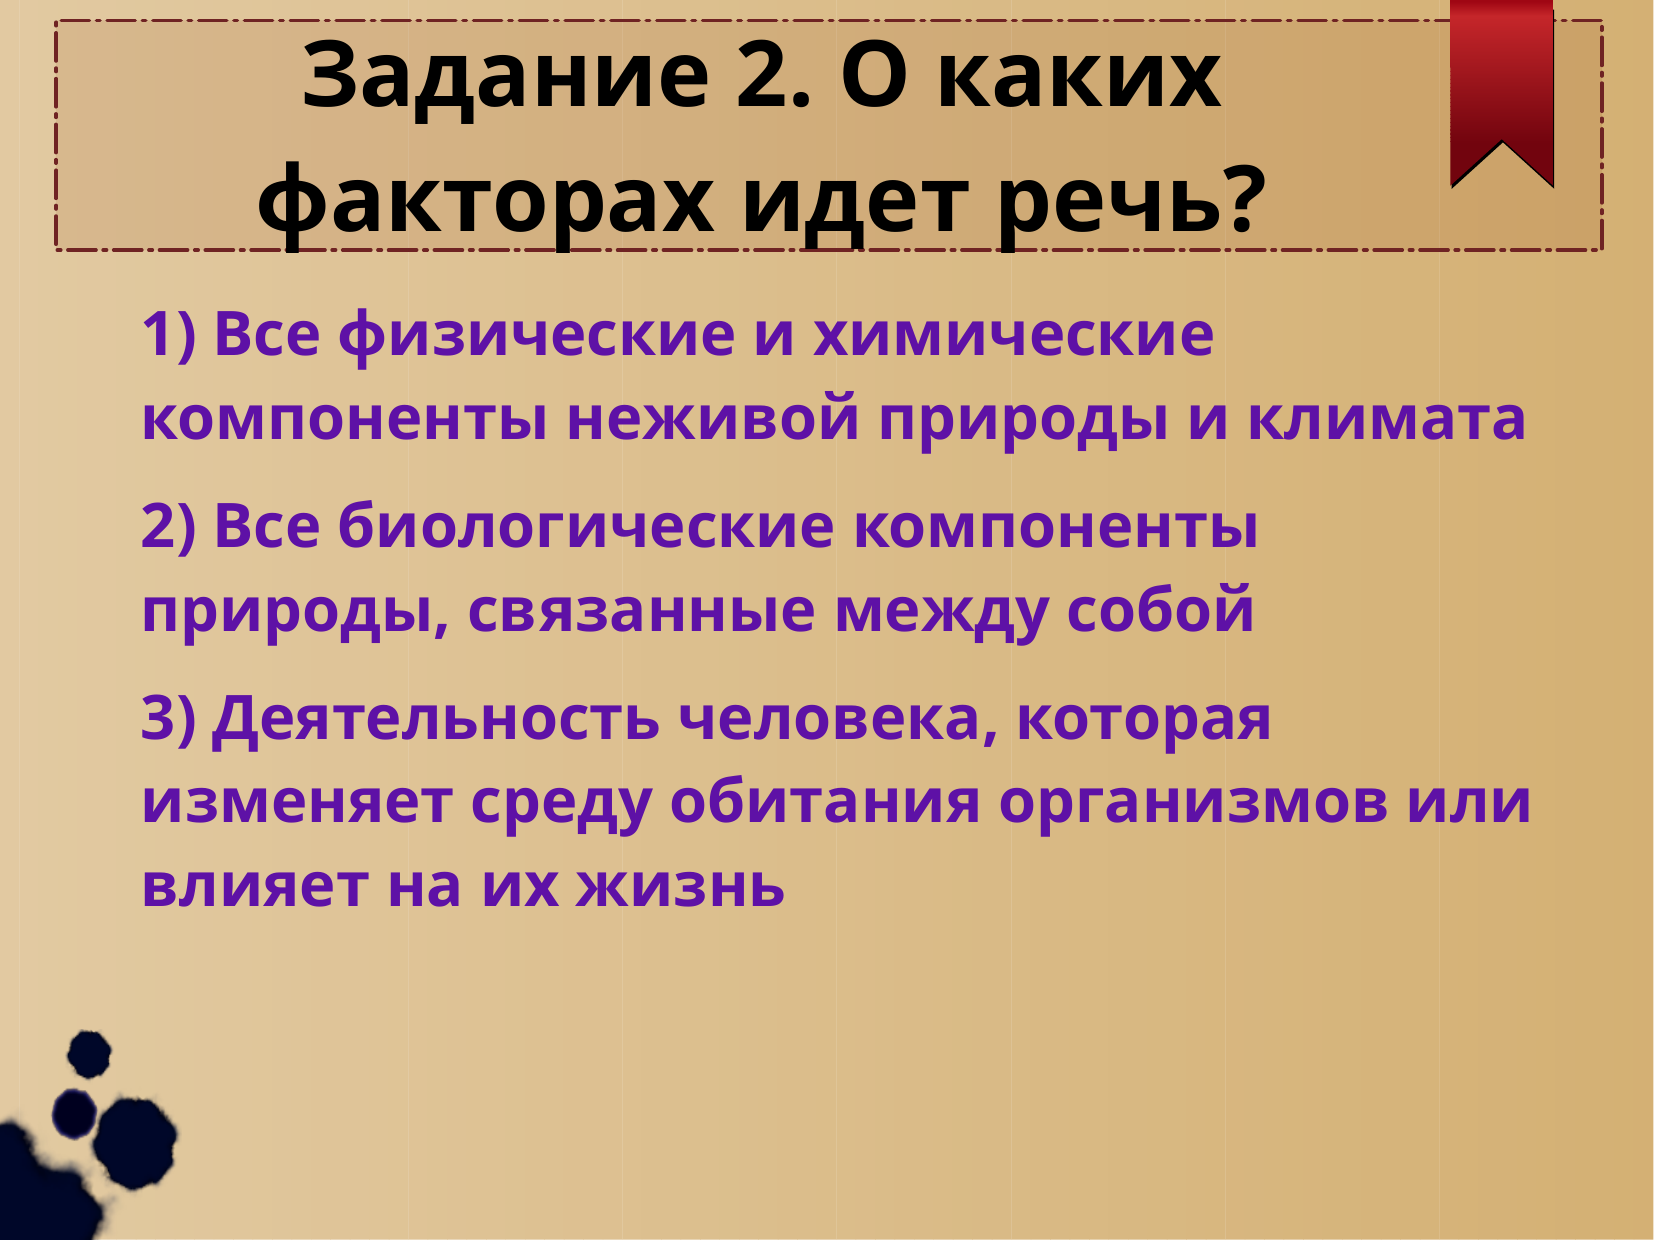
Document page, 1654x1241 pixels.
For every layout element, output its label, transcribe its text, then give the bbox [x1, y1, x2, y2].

list 1) Все физические и химические компоненты неживой природы и климата 2) Все биологические компоненты природы, связанные между собой 3) Деятельность человека, которая изменяет среду обитания организмов или влияет на их жизнь [82, 290, 1538, 1010]
title Задание 2. О каких факторах идет речь? [76, 5, 1447, 261]
